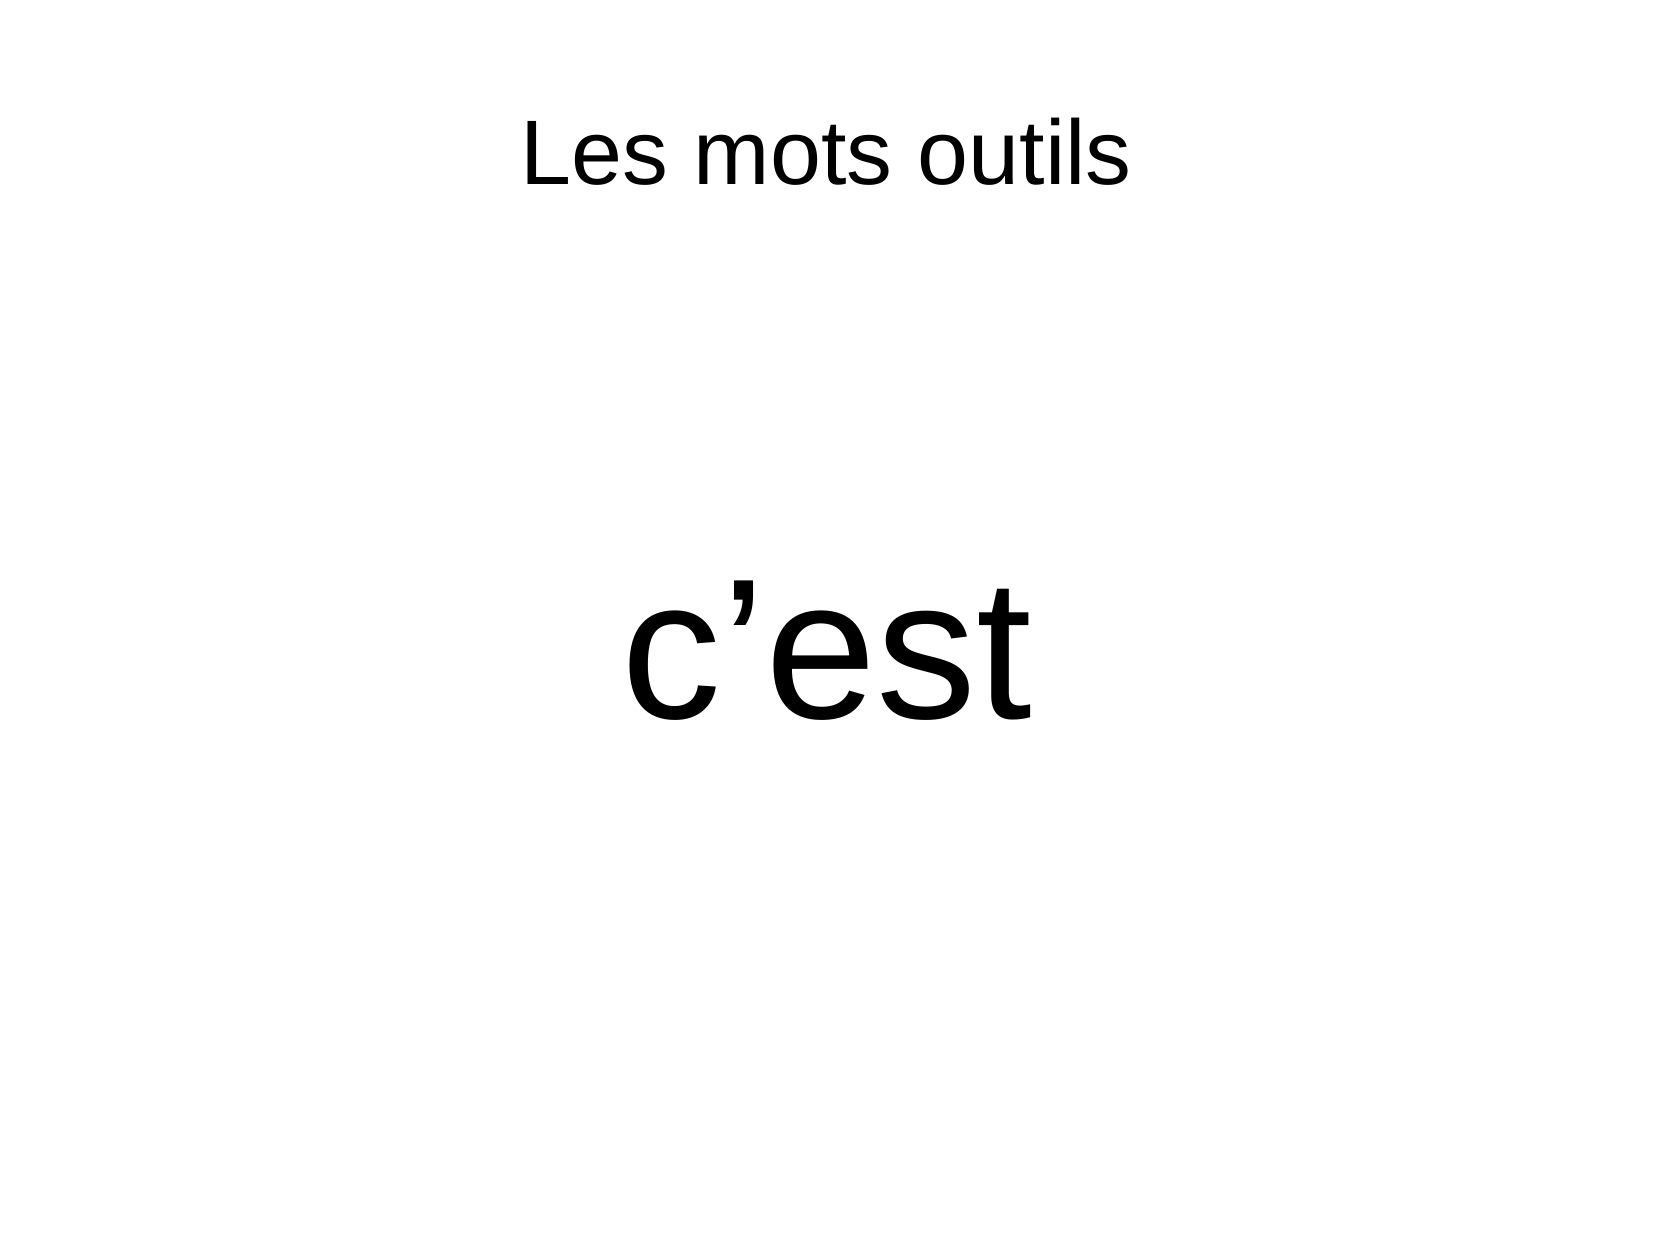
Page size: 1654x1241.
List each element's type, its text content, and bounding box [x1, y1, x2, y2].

title Les mots outils [82, 49, 1571, 257]
subtitle c’est [82, 290, 1571, 1010]
